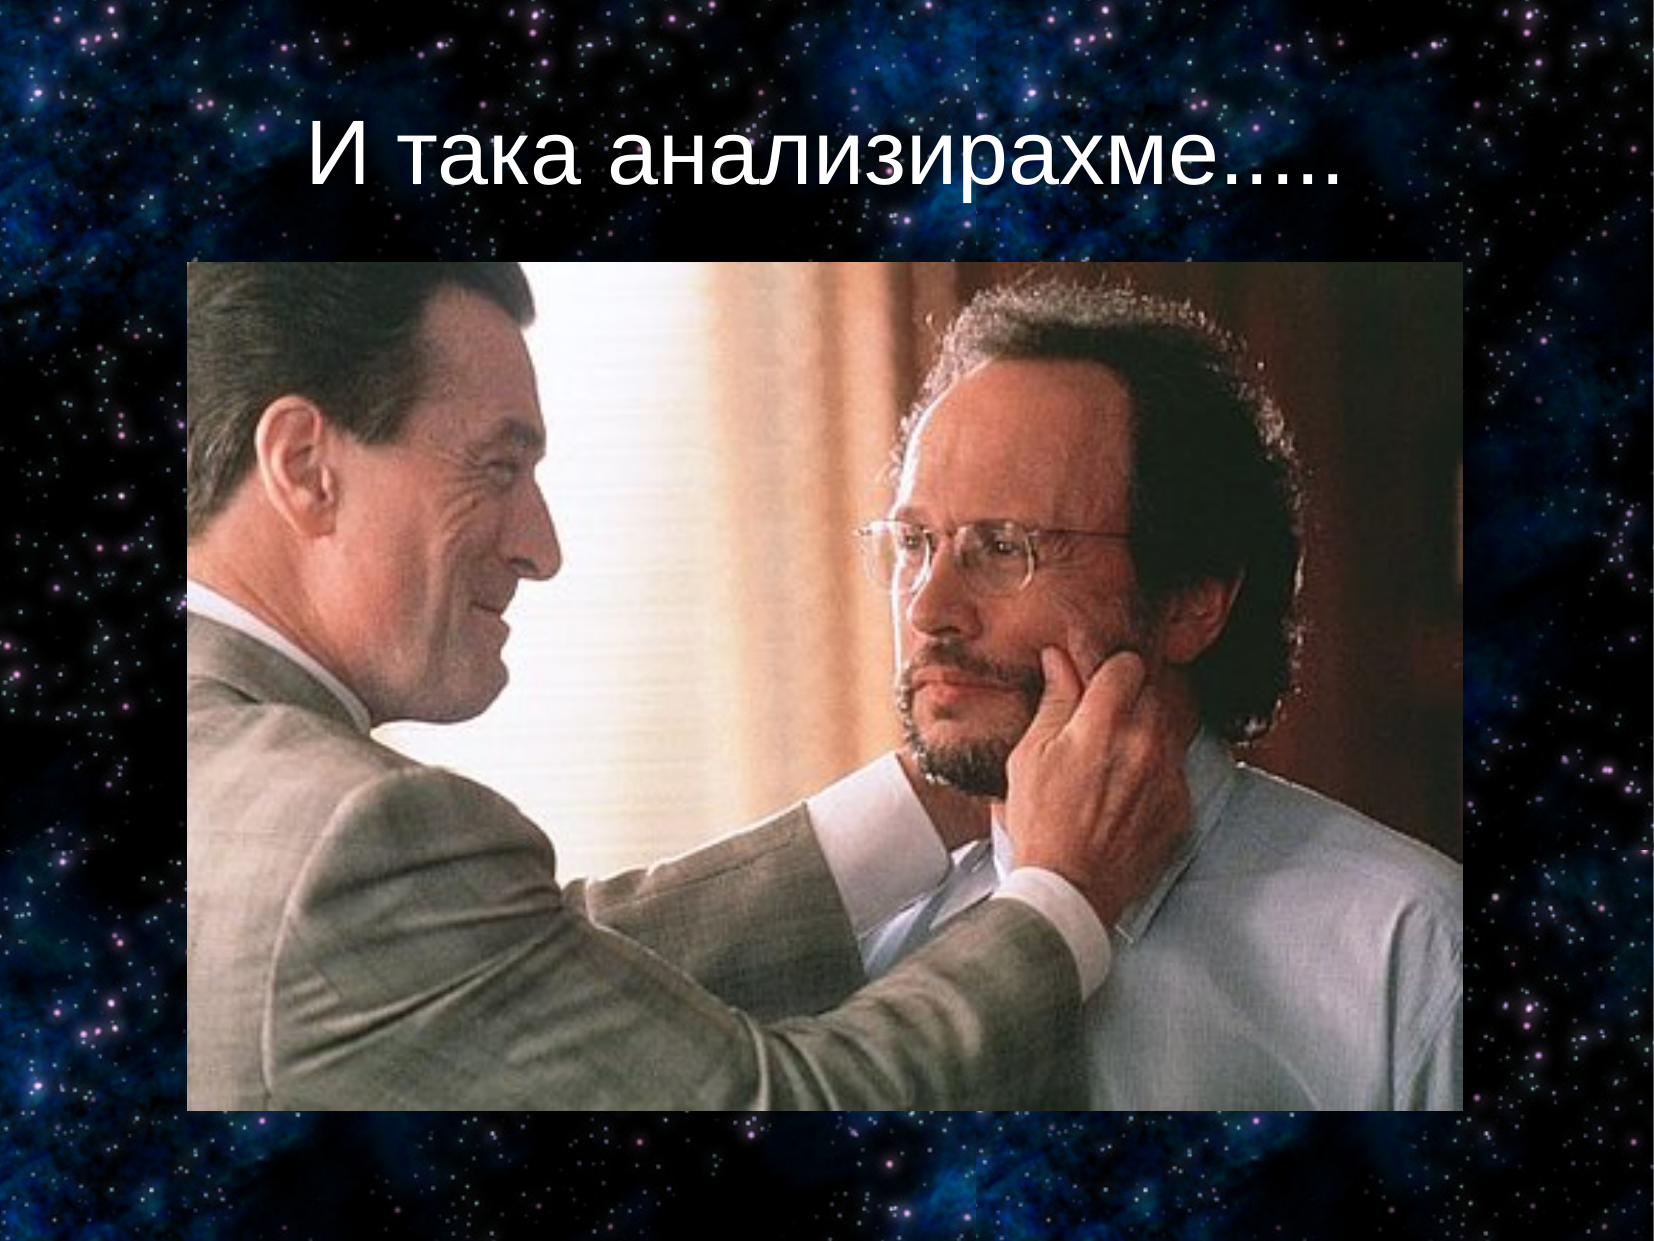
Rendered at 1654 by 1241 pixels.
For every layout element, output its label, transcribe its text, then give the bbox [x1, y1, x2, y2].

title И така анализирахме..... [82, 56, 1571, 250]
picture [0, 0, 1654, 1241]
